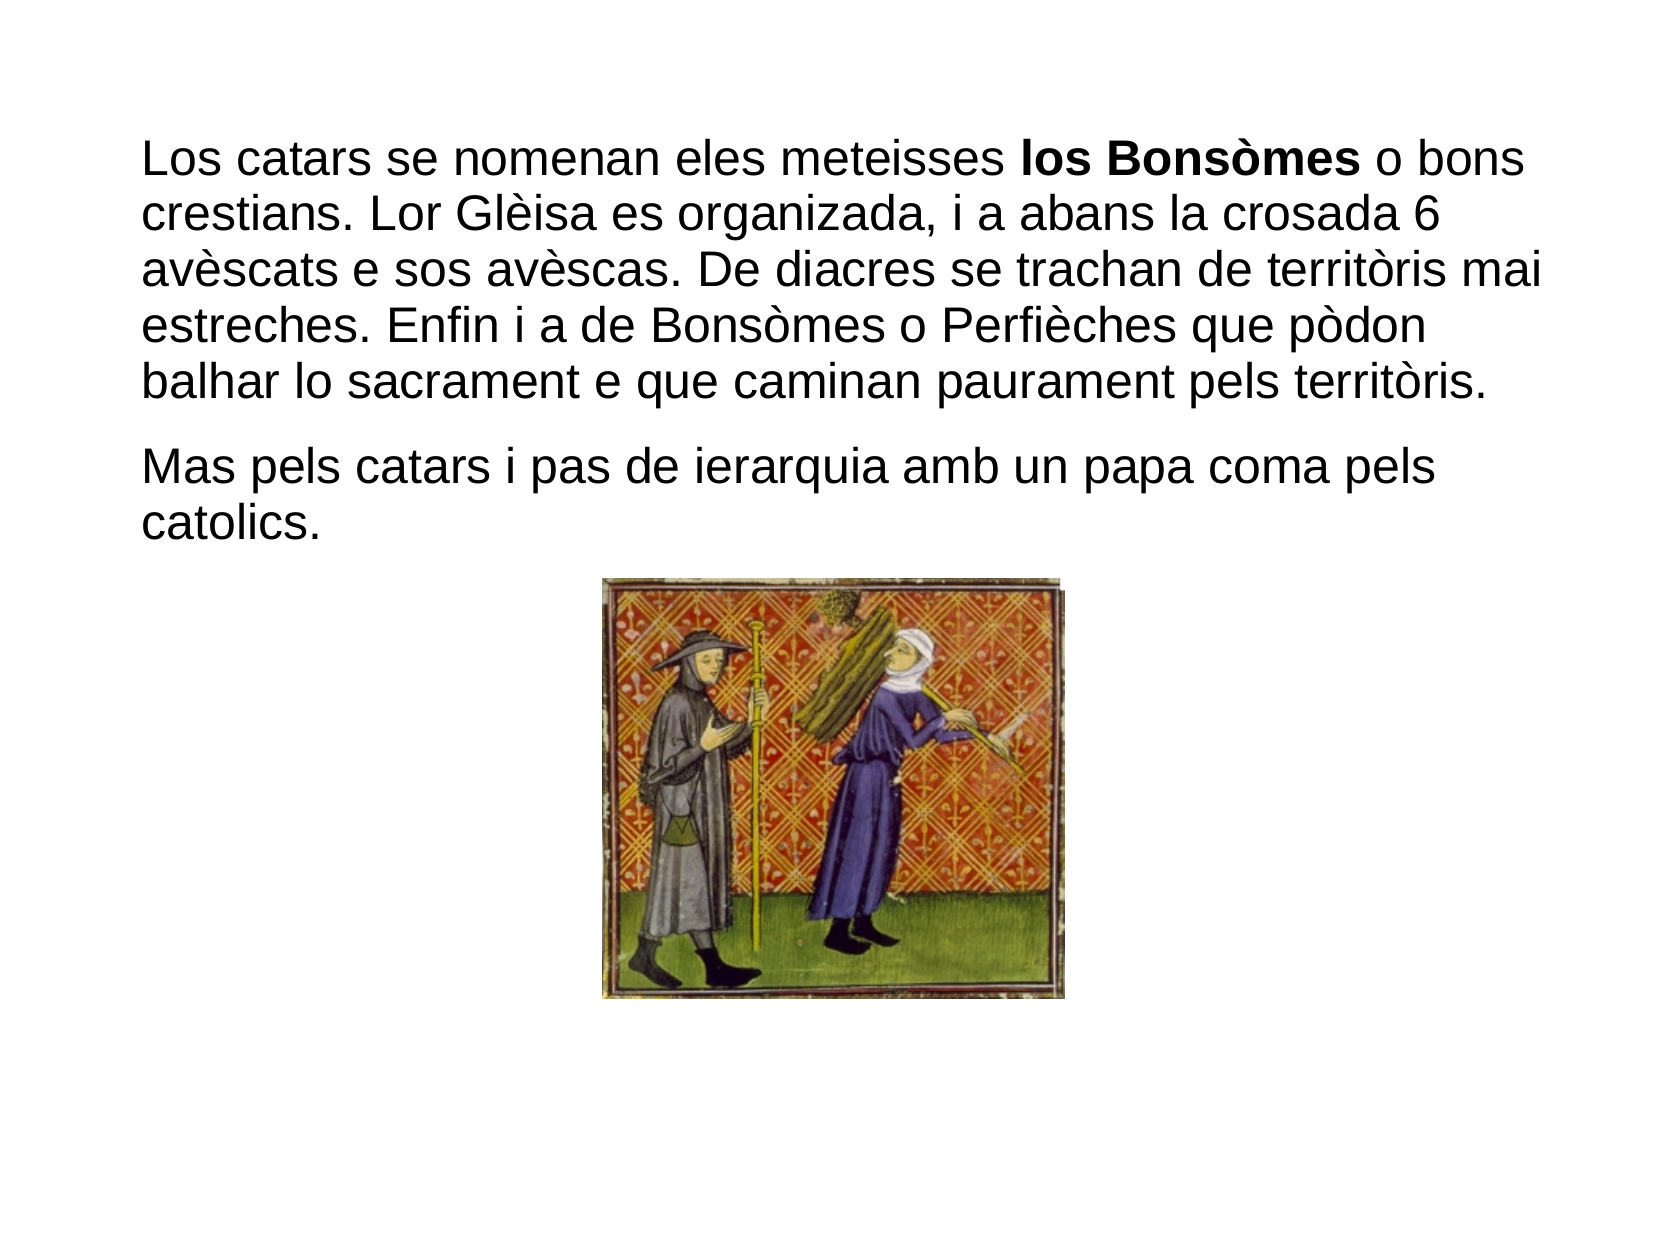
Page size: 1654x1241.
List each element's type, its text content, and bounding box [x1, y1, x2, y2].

picture [602, 578, 1065, 1000]
list Los catars se nomenan eles meteisses los Bonsòmes o bons crestians. Lor Glèisa es organizada, i a abans la crosada 6 avèscats e sos avèscas. De diacres se trachan de territòris mai estreches. Enfin i a de Bonsòmes o Perfièches que pòdon balhar lo sacrament e que caminan paurament pels territòris. Mas pels catars i pas de ierarquia amb un papa coma pels catolics. [70, 129, 1560, 949]
